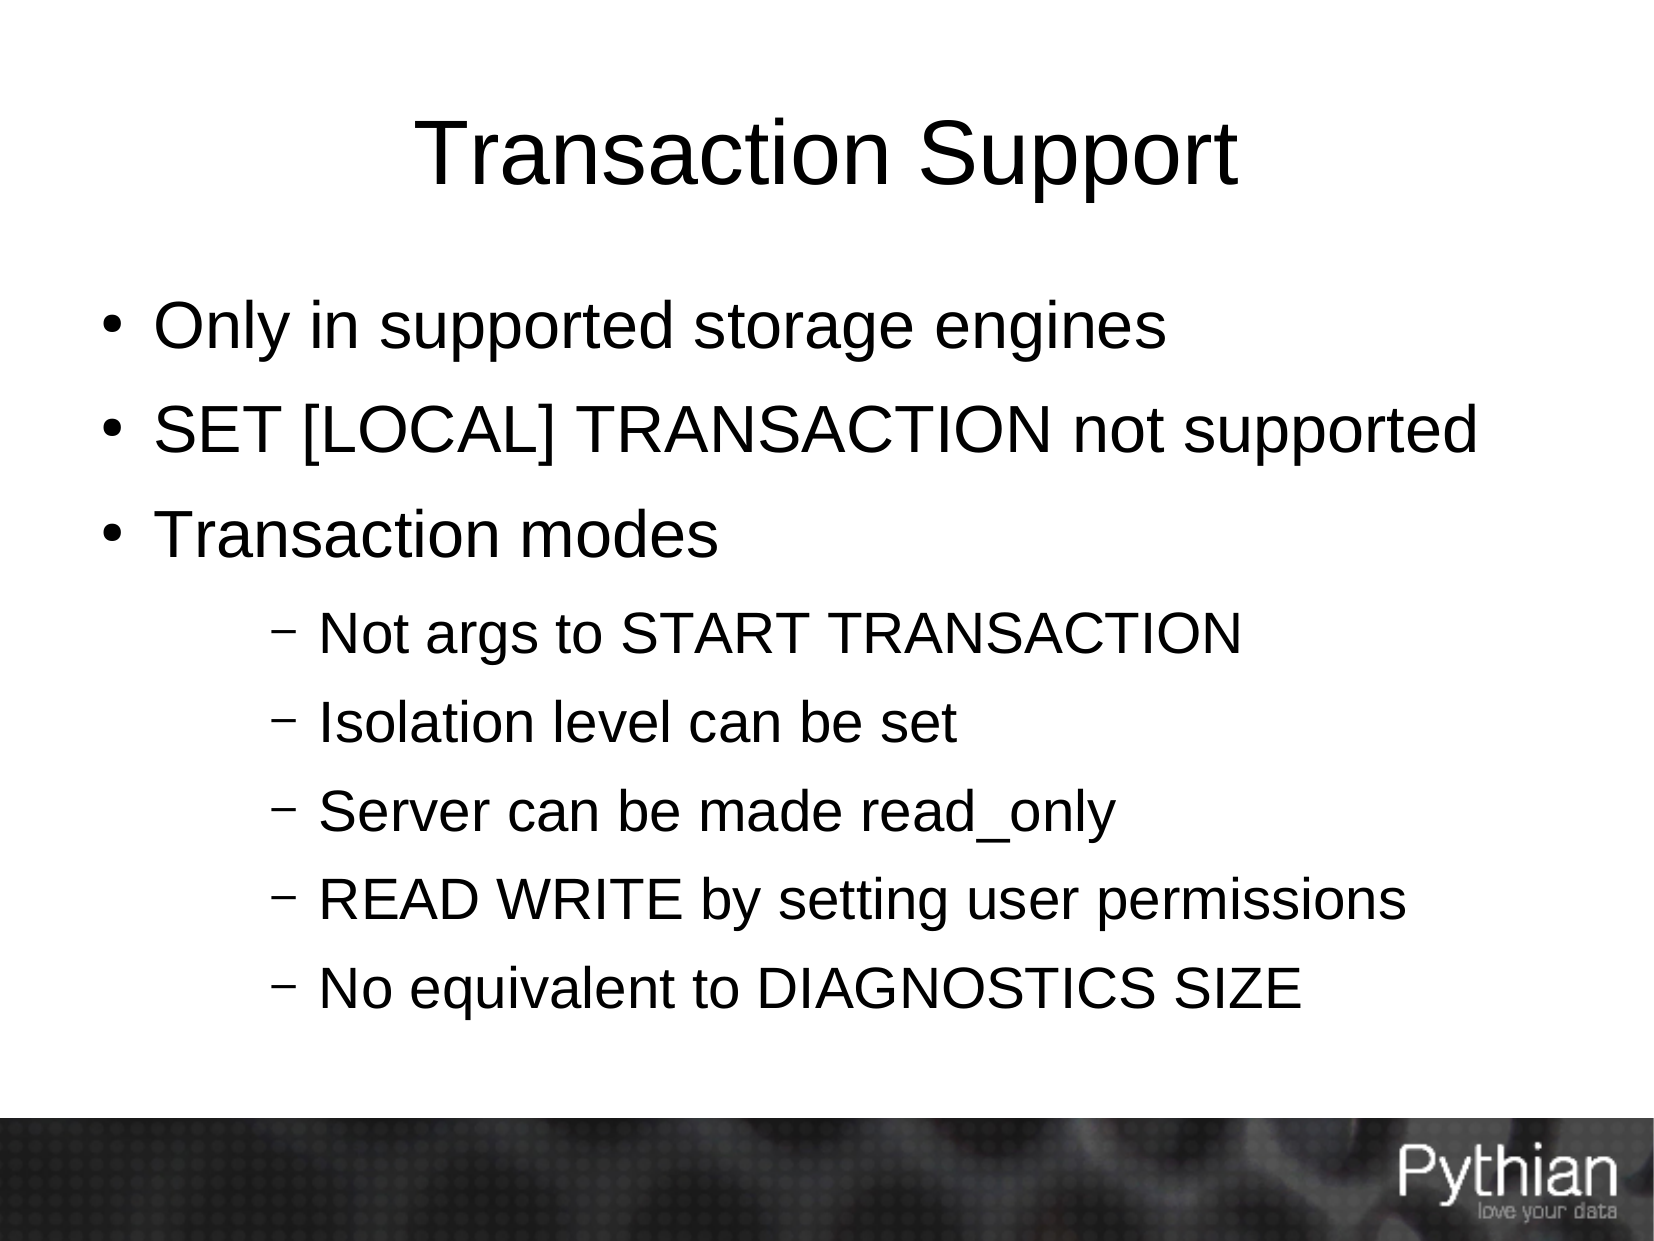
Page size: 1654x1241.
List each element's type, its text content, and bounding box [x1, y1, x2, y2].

list Only in supported storage engines SET [LOCAL] TRANSACTION not supported Transaction modes Not args to START TRANSACTION Isolation level can be set Server can be made read_only READ WRITE by setting user permissions No equivalent to DIAGNOSTICS SIZE [82, 183, 1571, 1020]
picture [0, 1118, 1654, 1241]
title Transaction Support [82, 49, 1571, 183]
